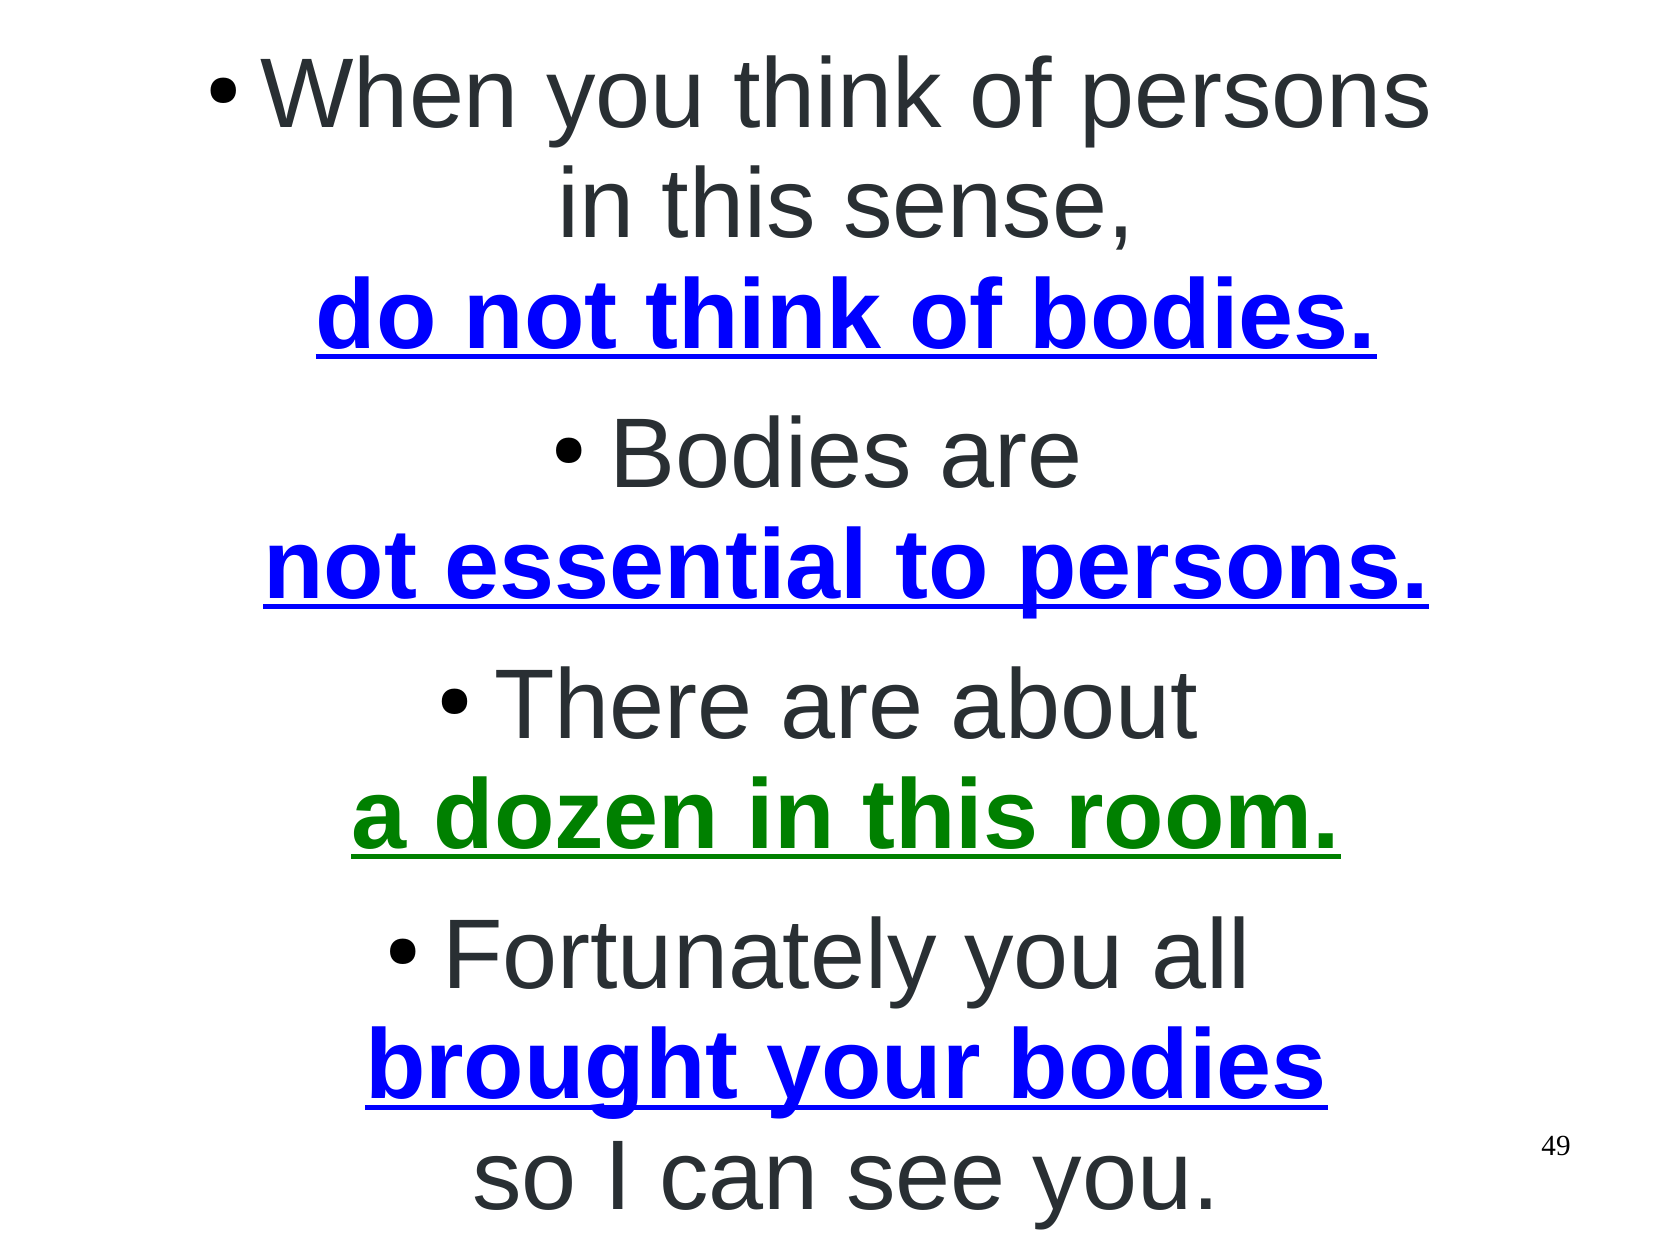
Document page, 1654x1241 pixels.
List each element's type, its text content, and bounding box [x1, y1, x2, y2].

list When you think of persons in this sense, do not think of bodies. Bodies are not essential to persons. There are about a dozen in this room. Fortunately you all brought your bodies so I can see you. [37, 37, 1613, 1238]
